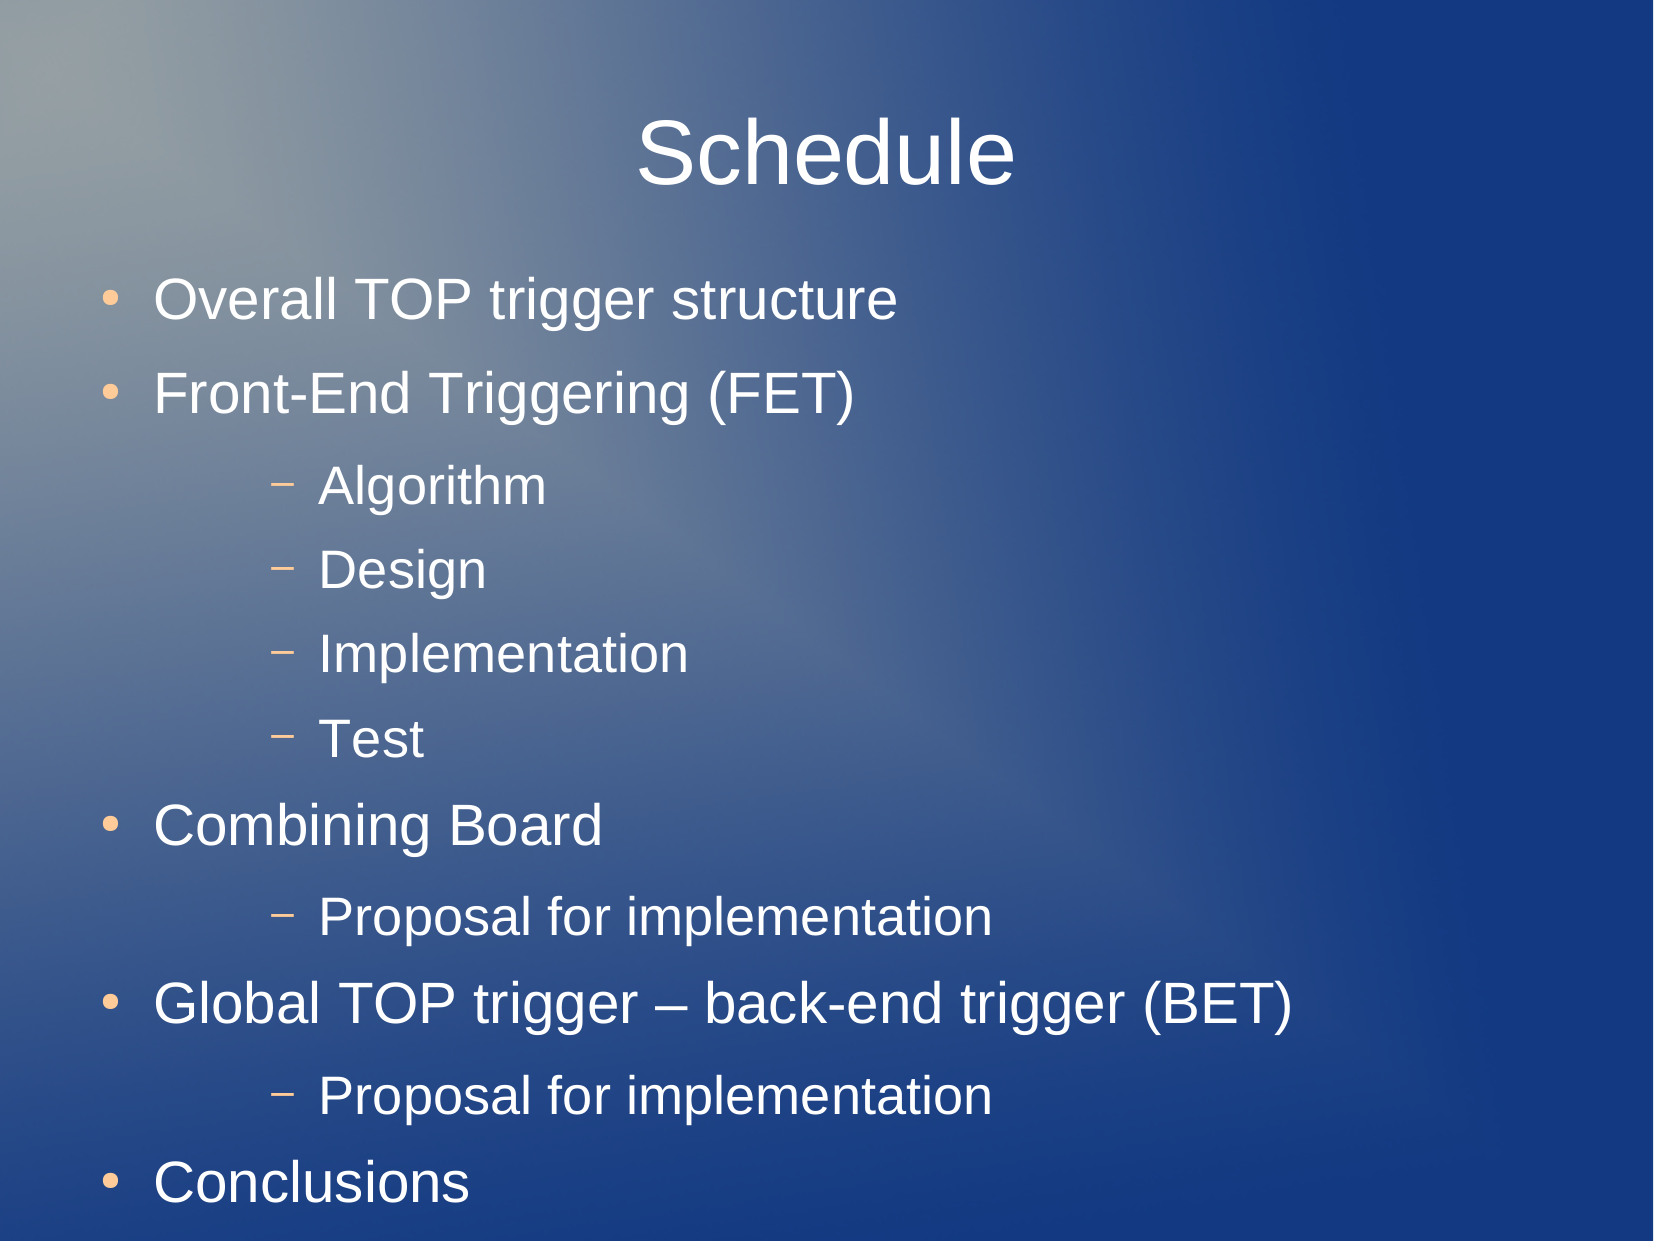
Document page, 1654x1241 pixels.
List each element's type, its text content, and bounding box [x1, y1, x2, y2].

list Overall TOP trigger structure Front-End Triggering (FET) Algorithm Design Implementation Test Combining Board Proposal for implementation Global TOP trigger – back-end trigger (BET) Proposal for implementation Conclusions [82, 266, 1571, 1215]
title Schedule [82, 49, 1571, 257]
picture [0, 0, 1654, 1241]
